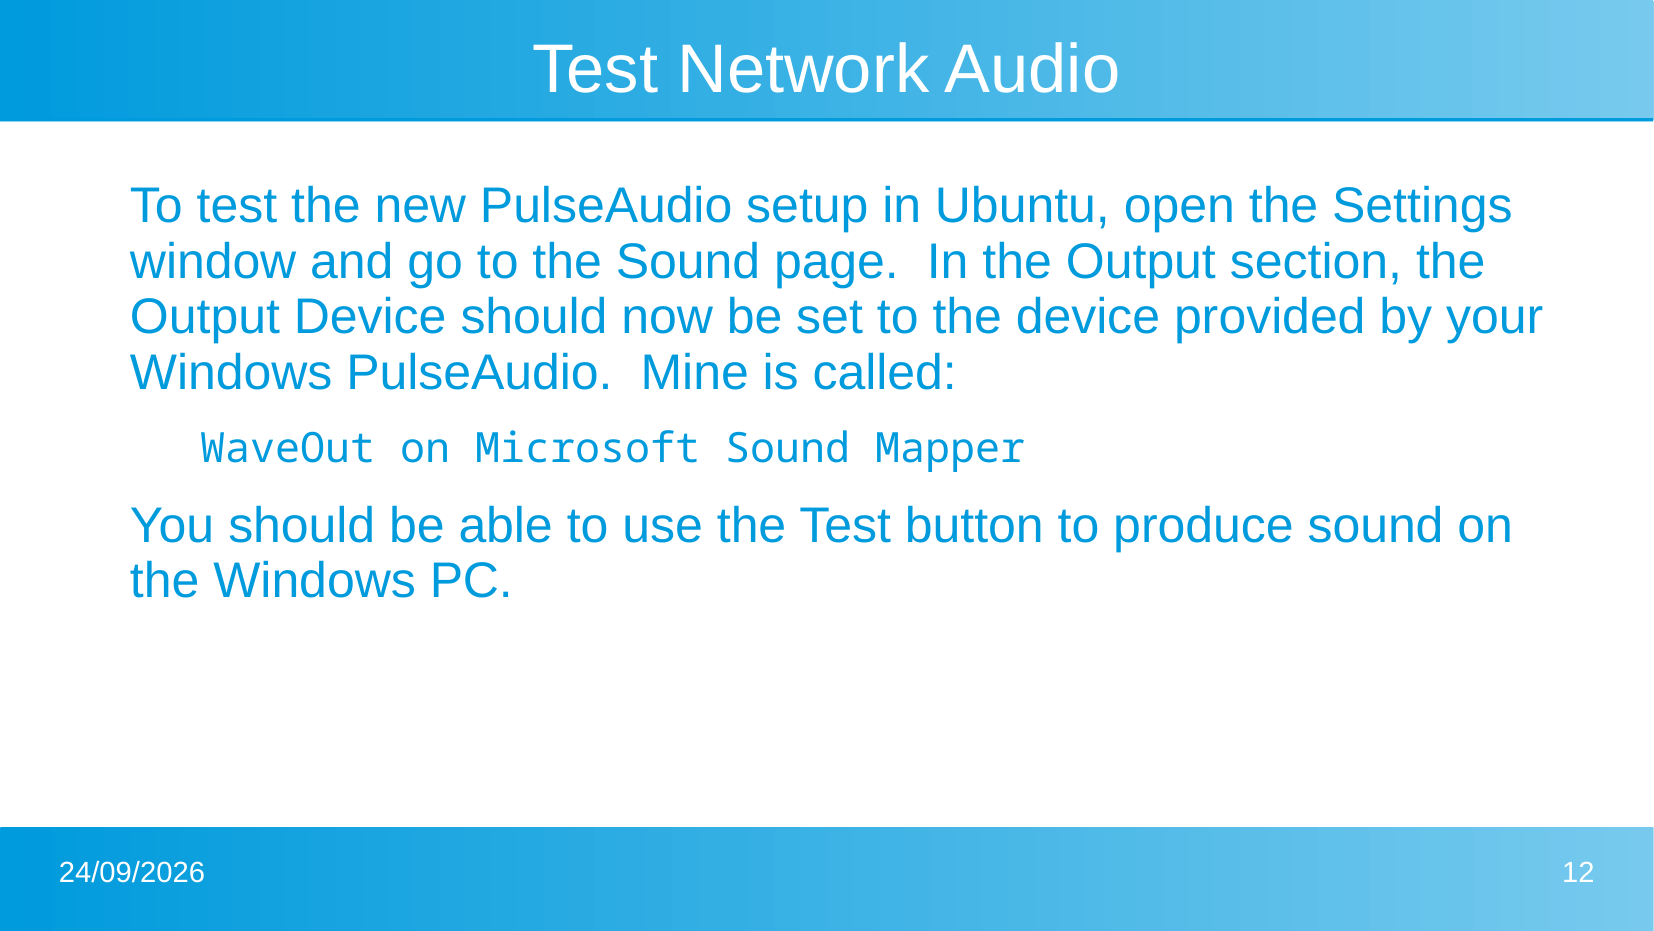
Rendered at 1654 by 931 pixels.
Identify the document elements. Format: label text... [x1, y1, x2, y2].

title Test Network Audio [59, 29, 1595, 108]
list To test the new PulseAudio setup in Ubuntu, open the Settings window and go to the Sound page. In the Output section, the Output Device should now be set to the device provided by your Windows PulseAudio. Mine is called: WaveOut on Microsoft Sound Mapper You should be able to use the Test button to produce sound on the Windows PC. [59, 177, 1595, 768]
